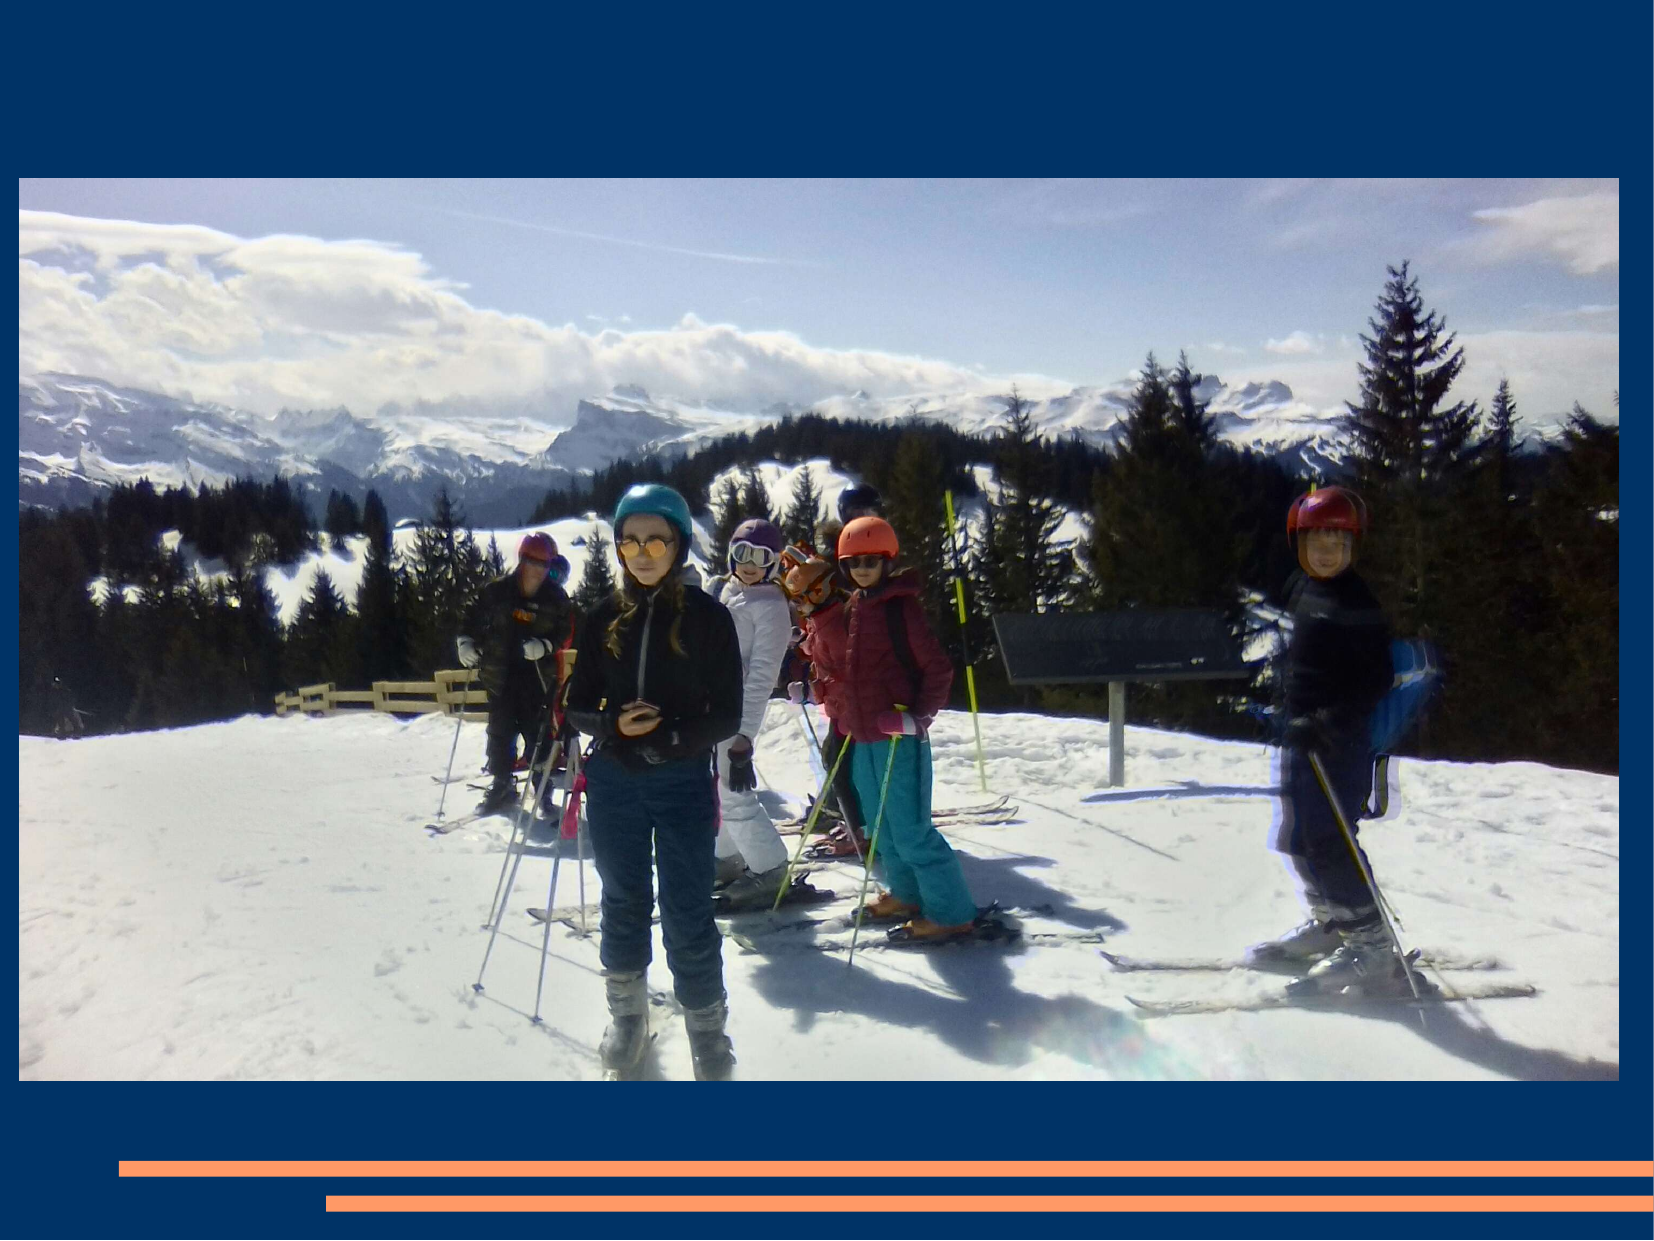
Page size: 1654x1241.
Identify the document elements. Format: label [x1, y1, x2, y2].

picture [19, 178, 1619, 1081]
